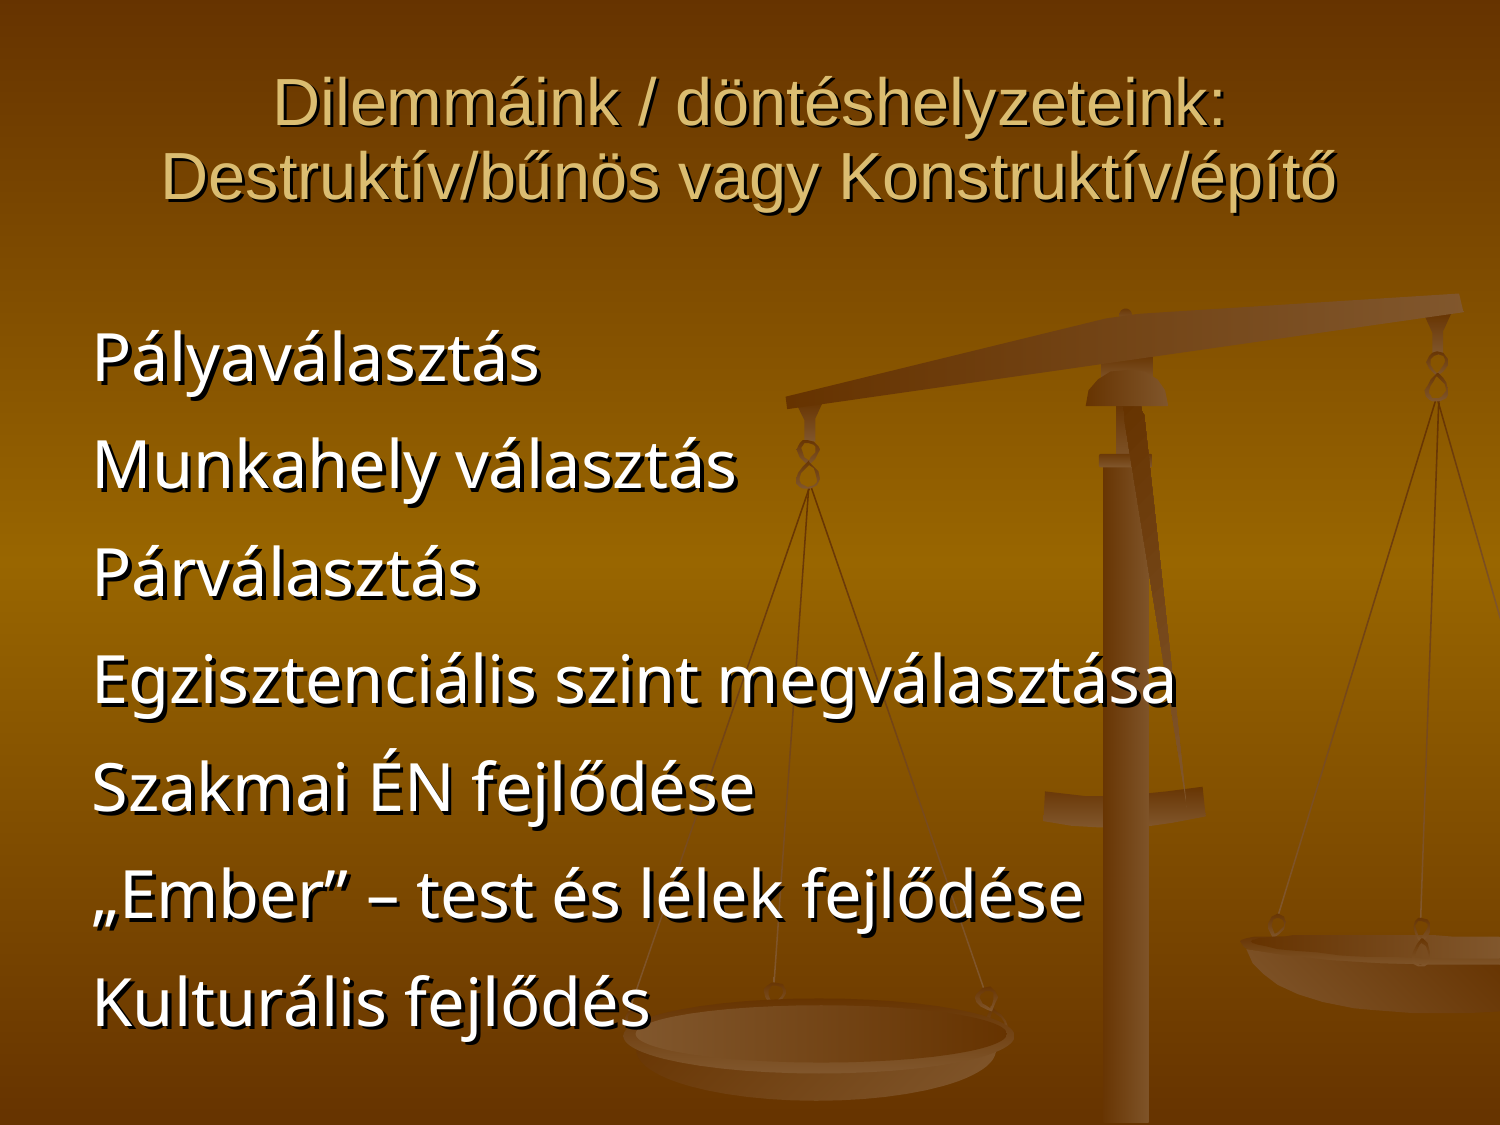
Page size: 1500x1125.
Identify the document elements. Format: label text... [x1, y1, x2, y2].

title Dilemmáink / döntéshelyzeteink: Destruktív/bűnös vagy Konstruktív/építő [75, 45, 1426, 234]
list Pályaválasztás Munkahely választás Párválasztás Egzisztenciális szint megválasztása Szakmai ÉN fejlődése „Ember” – test és lélek fejlődése Kulturális fejlődés [76, 302, 1427, 1125]
